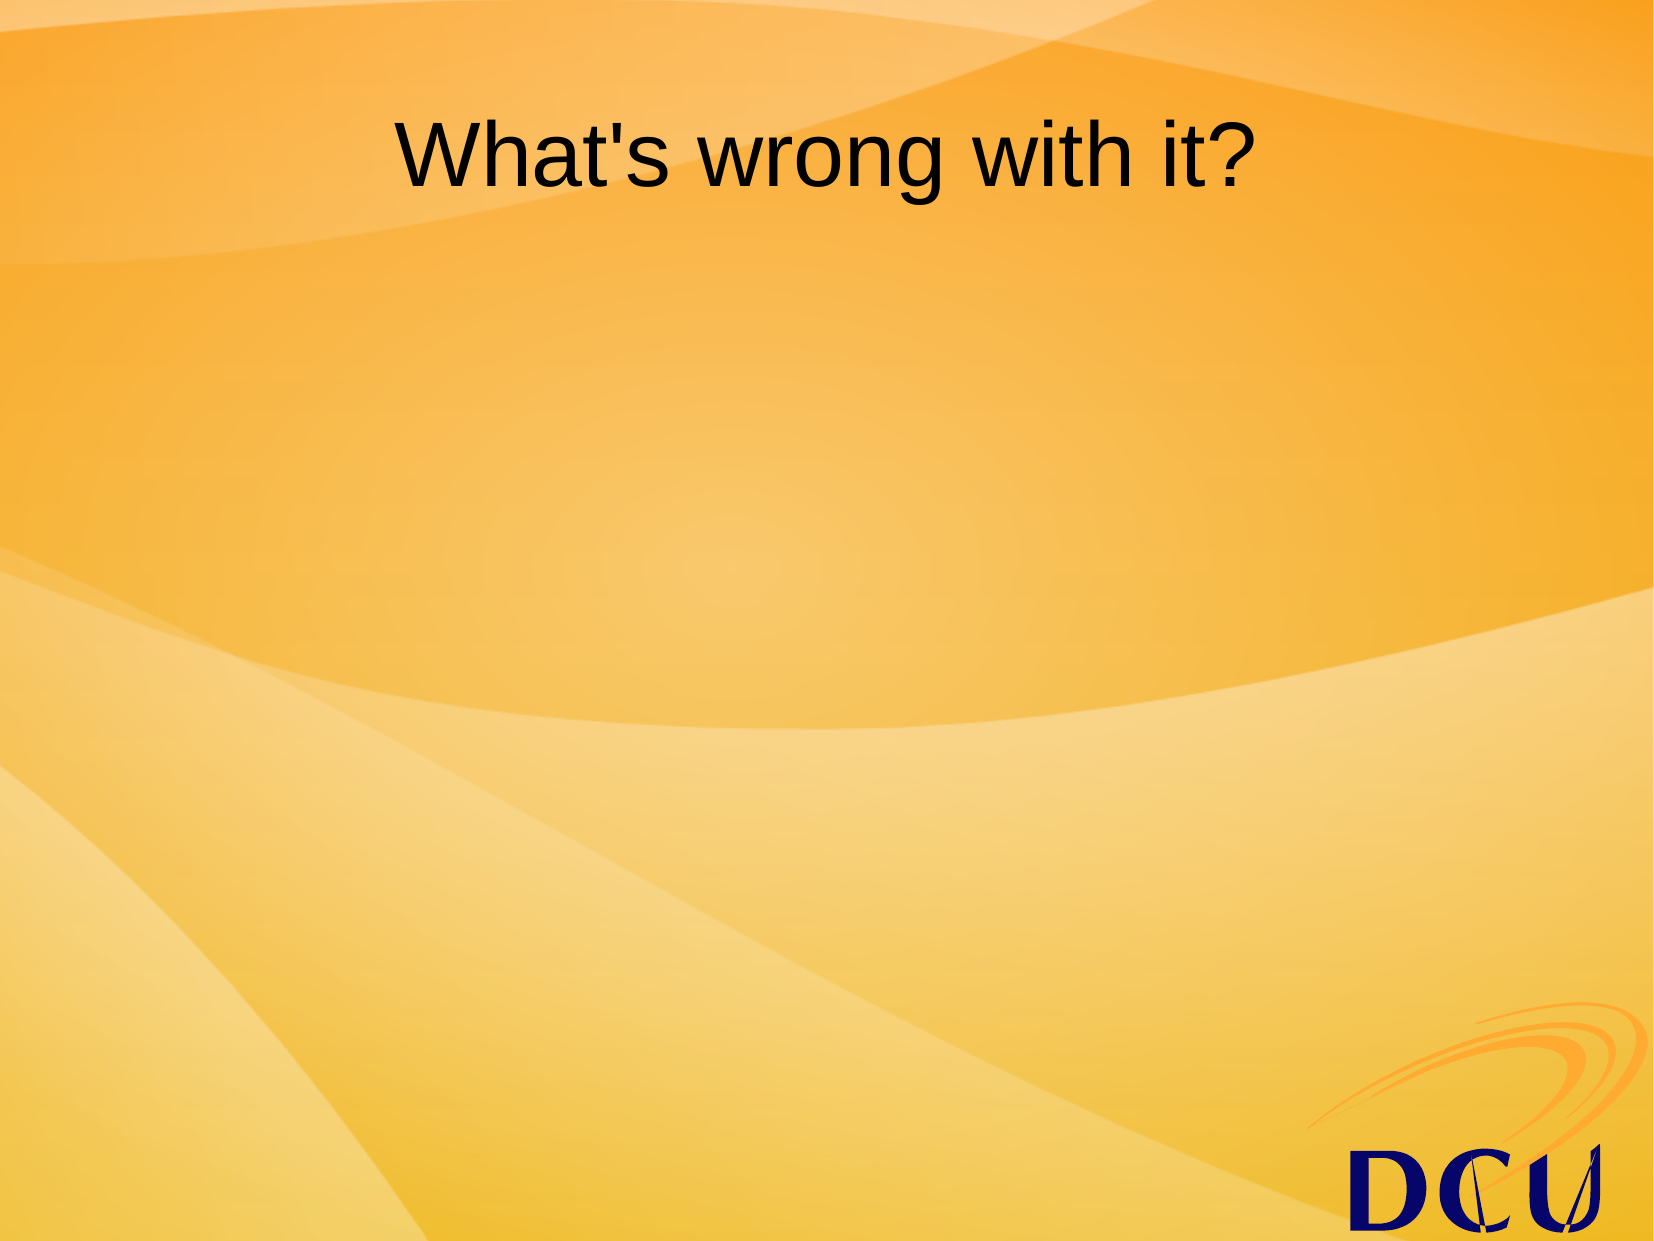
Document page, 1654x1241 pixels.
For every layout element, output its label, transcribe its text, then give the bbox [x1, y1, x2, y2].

picture [0, 0, 1654, 1241]
title What's wrong with it? [82, 49, 1571, 257]
